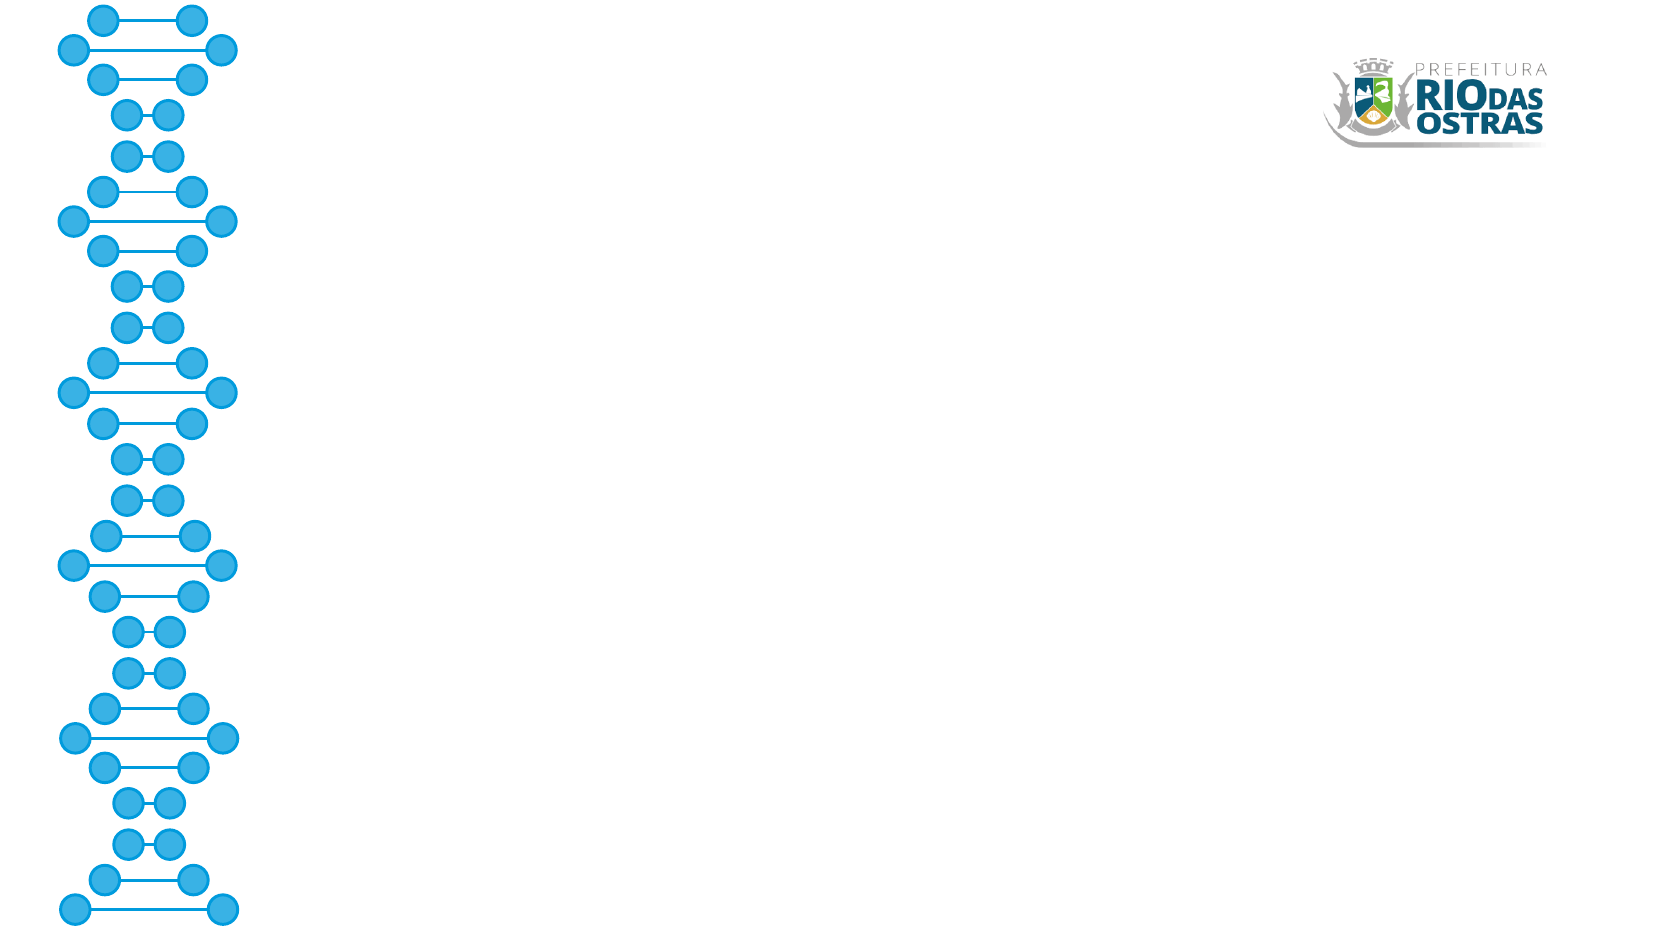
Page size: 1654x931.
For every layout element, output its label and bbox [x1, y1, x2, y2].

picture [1322, 58, 1548, 148]
